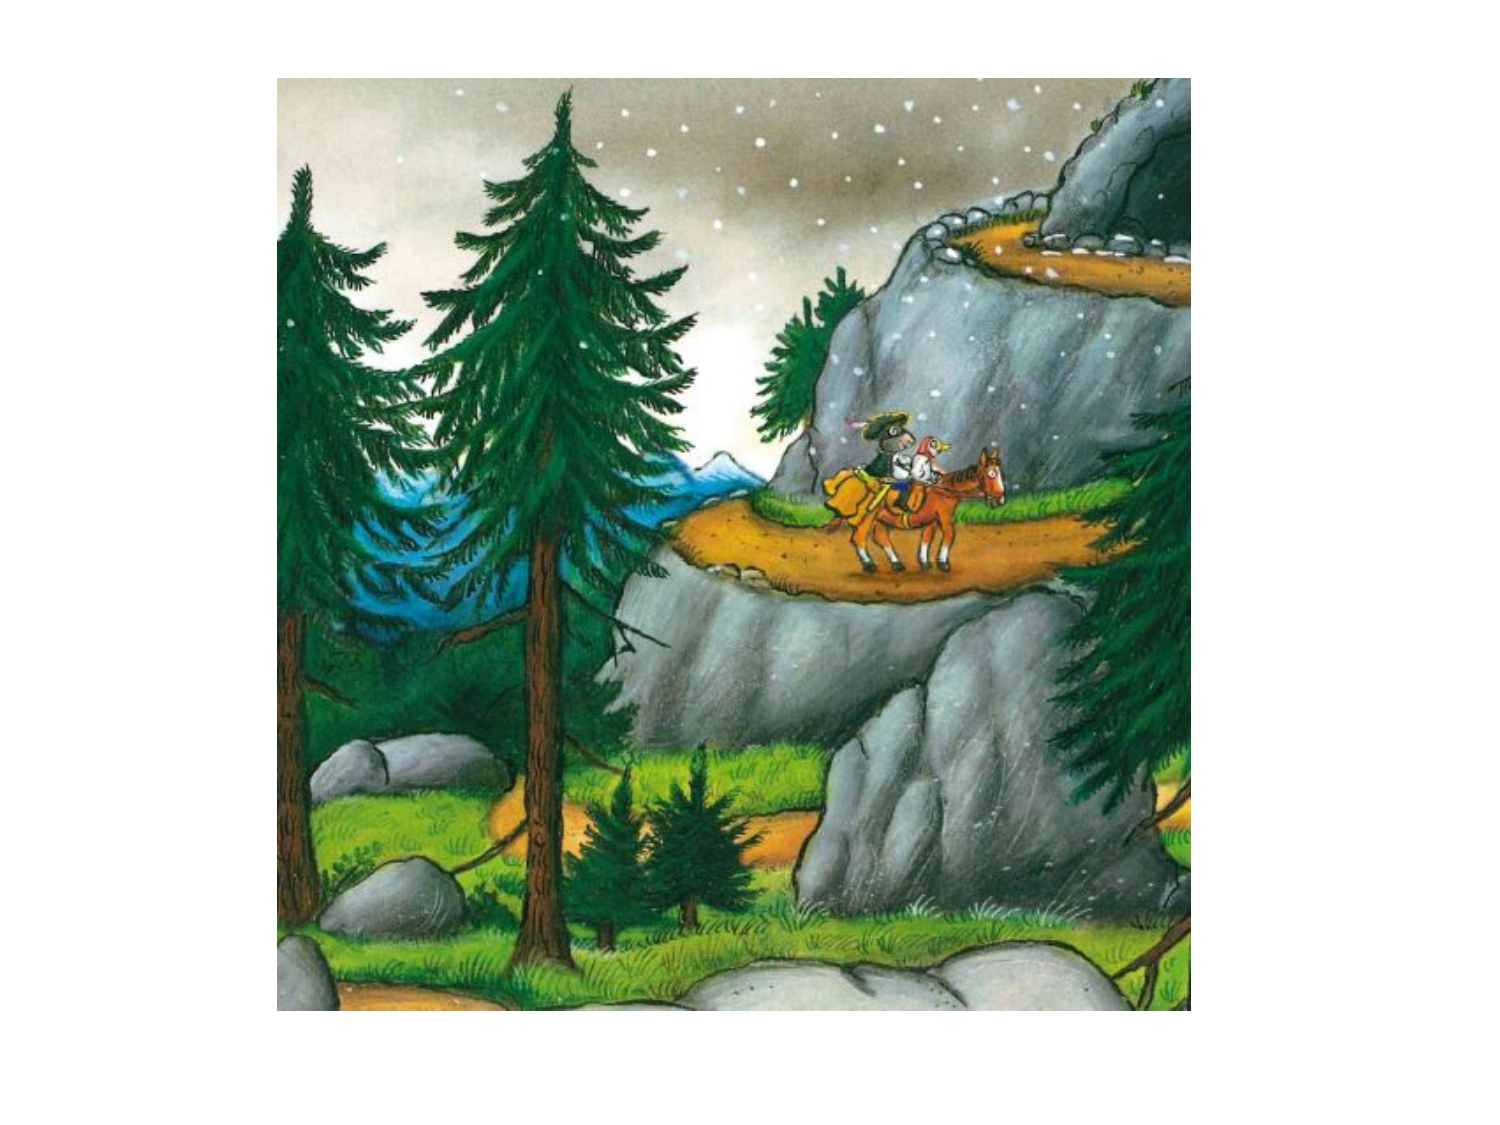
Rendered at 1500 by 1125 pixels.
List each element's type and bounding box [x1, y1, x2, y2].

picture [277, 78, 1191, 1011]
